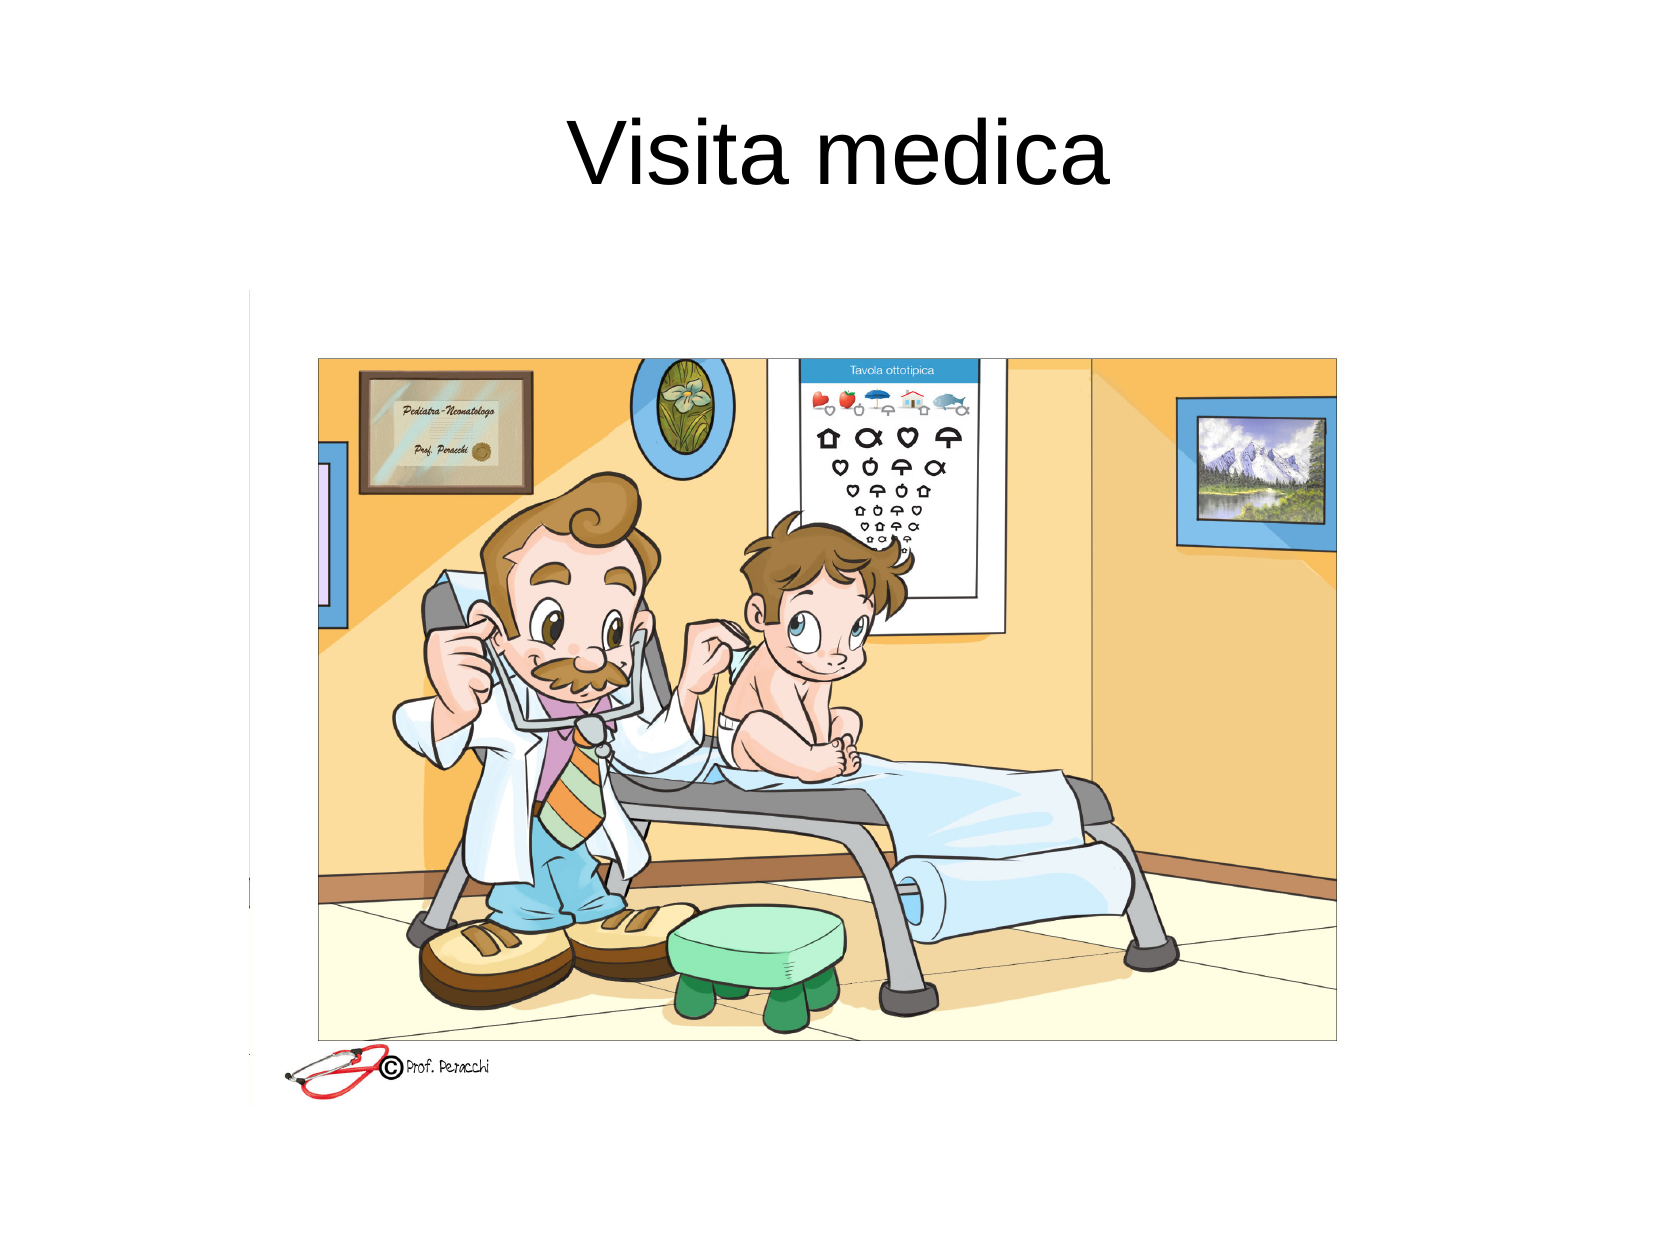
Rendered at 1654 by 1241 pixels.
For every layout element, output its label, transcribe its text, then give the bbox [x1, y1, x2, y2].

picture [249, 290, 1404, 1109]
title Visita medica [94, 49, 1583, 257]
